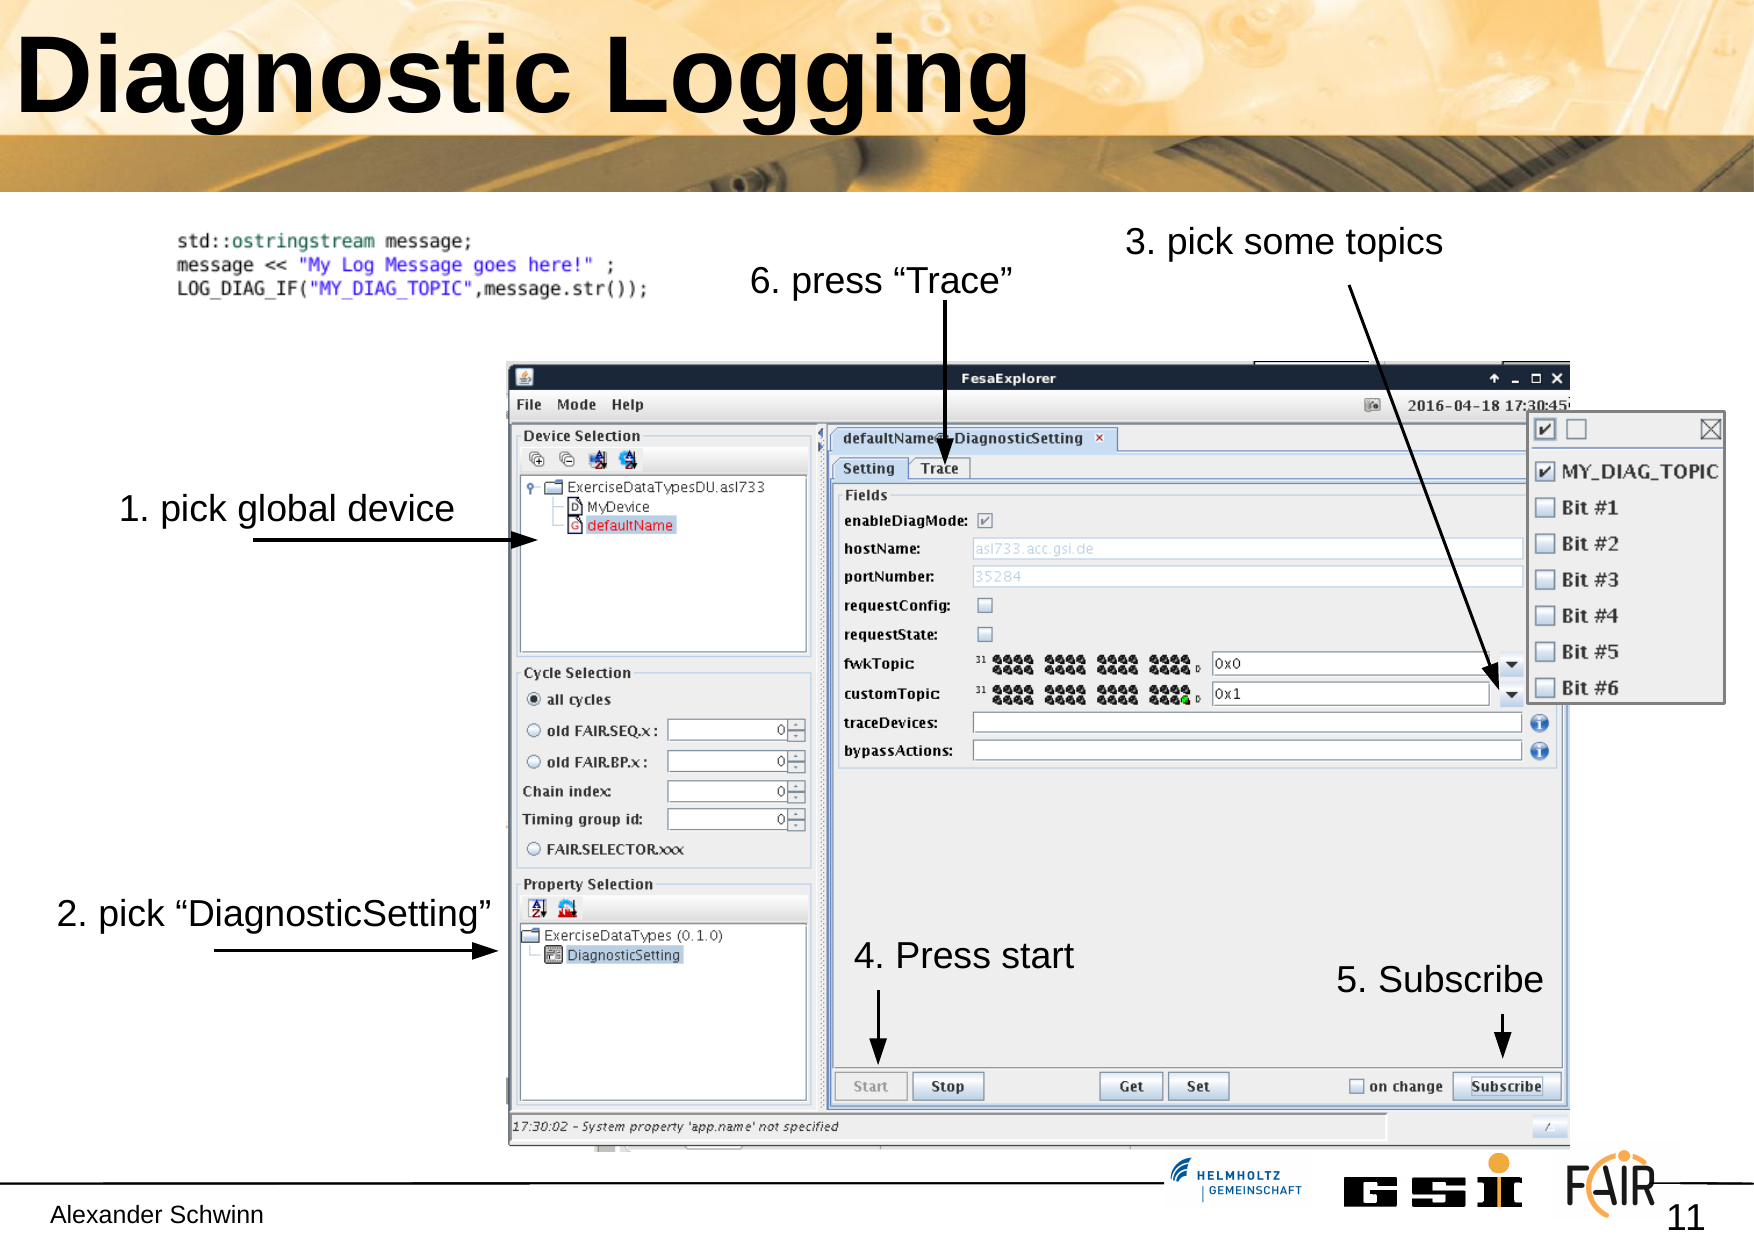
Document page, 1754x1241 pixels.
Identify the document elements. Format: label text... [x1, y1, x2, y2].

text_box 6. press “Trace” [735, 252, 1066, 310]
picture [1344, 1153, 1522, 1207]
text_box 3. pick some topics [1110, 213, 1459, 271]
picture [1529, 413, 1723, 703]
text_box 2. pick “DiagnosticSetting” [41, 885, 507, 942]
picture [506, 361, 1682, 1220]
title Diagnostic Logging [0, 0, 1754, 143]
picture [1164, 1153, 1310, 1208]
text_box 4. Press start [839, 926, 1090, 984]
text_box 5. Subscribe [1321, 950, 1560, 1008]
picture [0, 143, 1754, 193]
text_box 1. pick global device [104, 480, 471, 537]
picture [160, 224, 660, 319]
